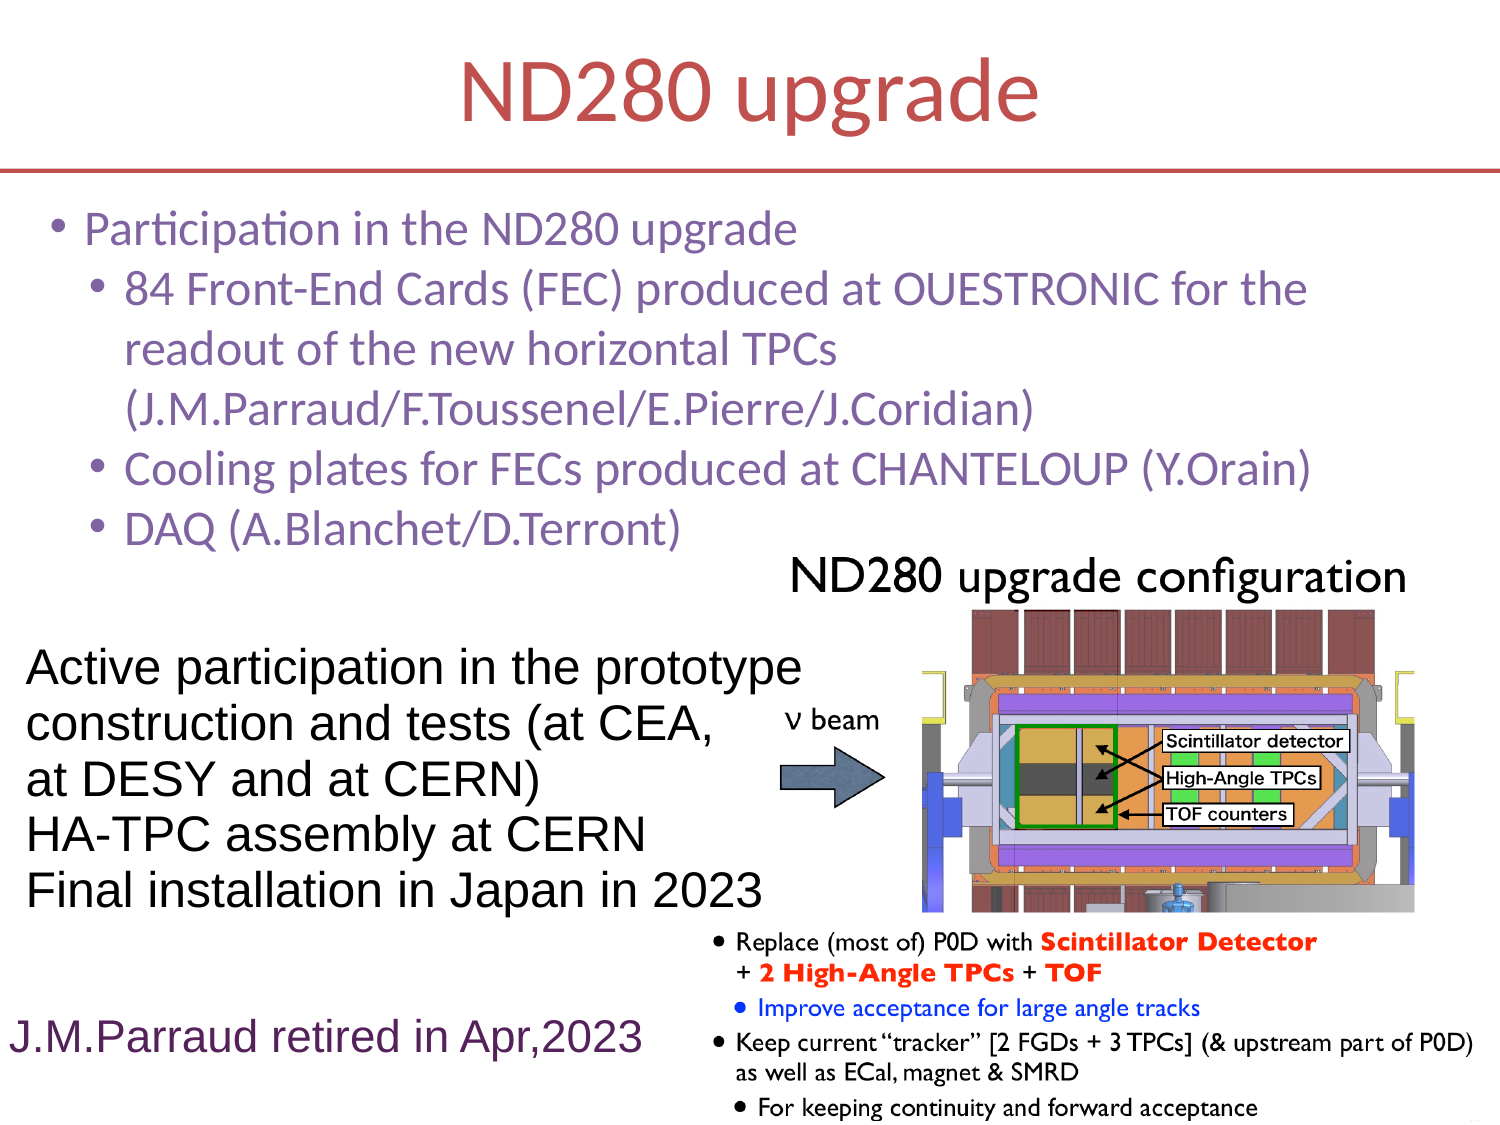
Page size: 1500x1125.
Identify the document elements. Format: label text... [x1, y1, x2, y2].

text_box ND280 upgrade [75, 29, 1425, 141]
text_box Active participation in the prototype construction and tests (at CEA, at DESY and at CERN) HA-TPC assembly at CERN Final installation in Japan in 2023 [10, 631, 819, 982]
text_box J.M.Parraud retired in Apr,2023 [0, 1003, 659, 1071]
picture [696, 543, 1500, 1121]
text_box Participation in the ND280 upgrade 84 Front-End Cards (FEC) produced at OUESTRONIC for the readout of the new horizontal TPCs (J.M.Parraud/F.Toussenel/E.Pierre/J.Coridian) Cooling plates for FECs produced at CHANTELOUP (Y.Orain) DAQ (A.Blanchet/D.Terront) [34, 187, 1478, 1043]
